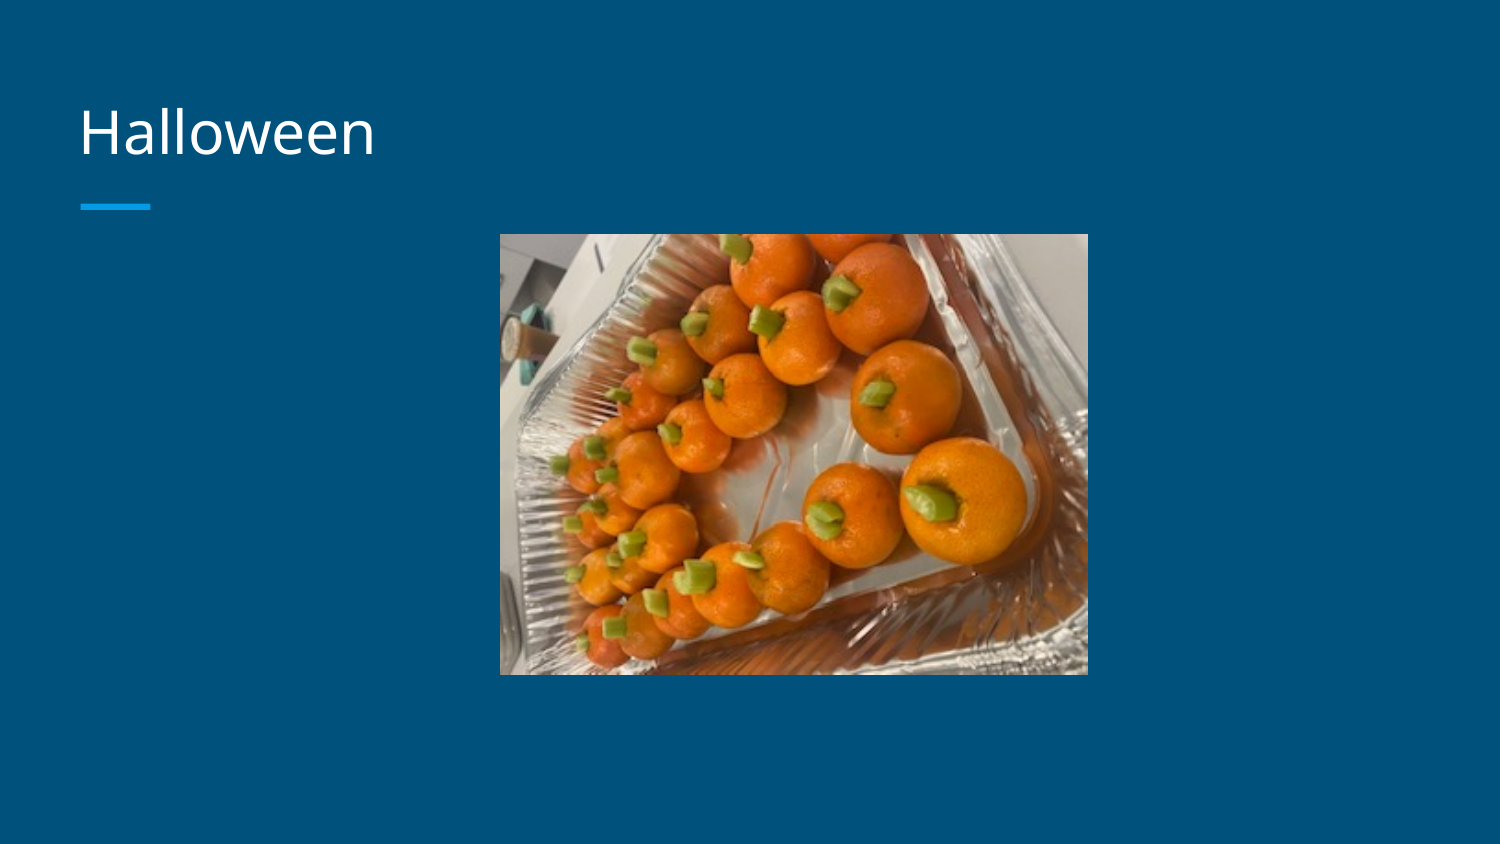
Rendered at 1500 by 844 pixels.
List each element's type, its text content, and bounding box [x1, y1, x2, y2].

title Halloween [63, 75, 1437, 188]
picture [501, 235, 1087, 674]
